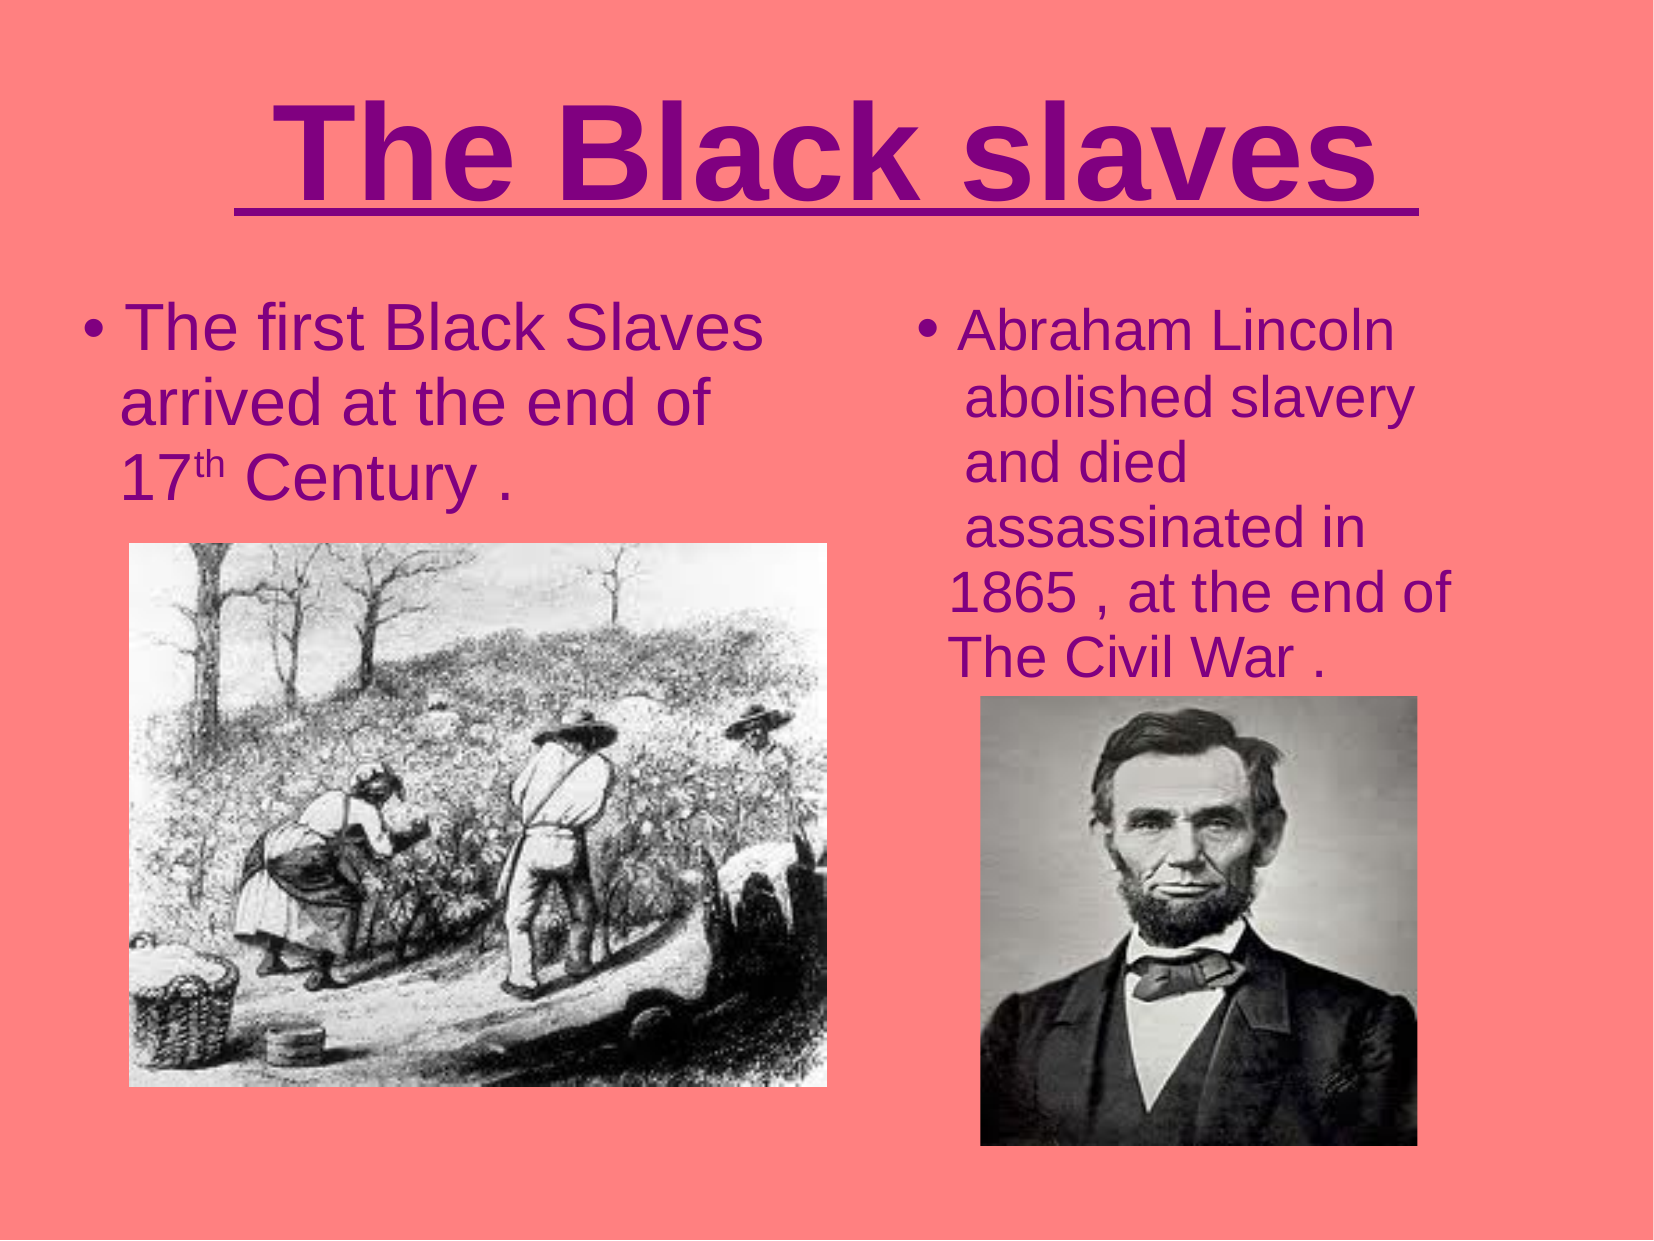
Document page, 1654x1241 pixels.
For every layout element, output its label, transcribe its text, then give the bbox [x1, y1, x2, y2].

list • The first Black Slaves arrived at the end of 17th Century . [82, 290, 809, 1241]
list • Abraham Lincoln abolished slavery and died assassinated in 1865 , at the end of The Civil War . [845, 290, 1572, 1109]
title The Black slaves [82, 49, 1571, 257]
picture [980, 696, 1418, 1146]
picture [129, 543, 827, 1087]
